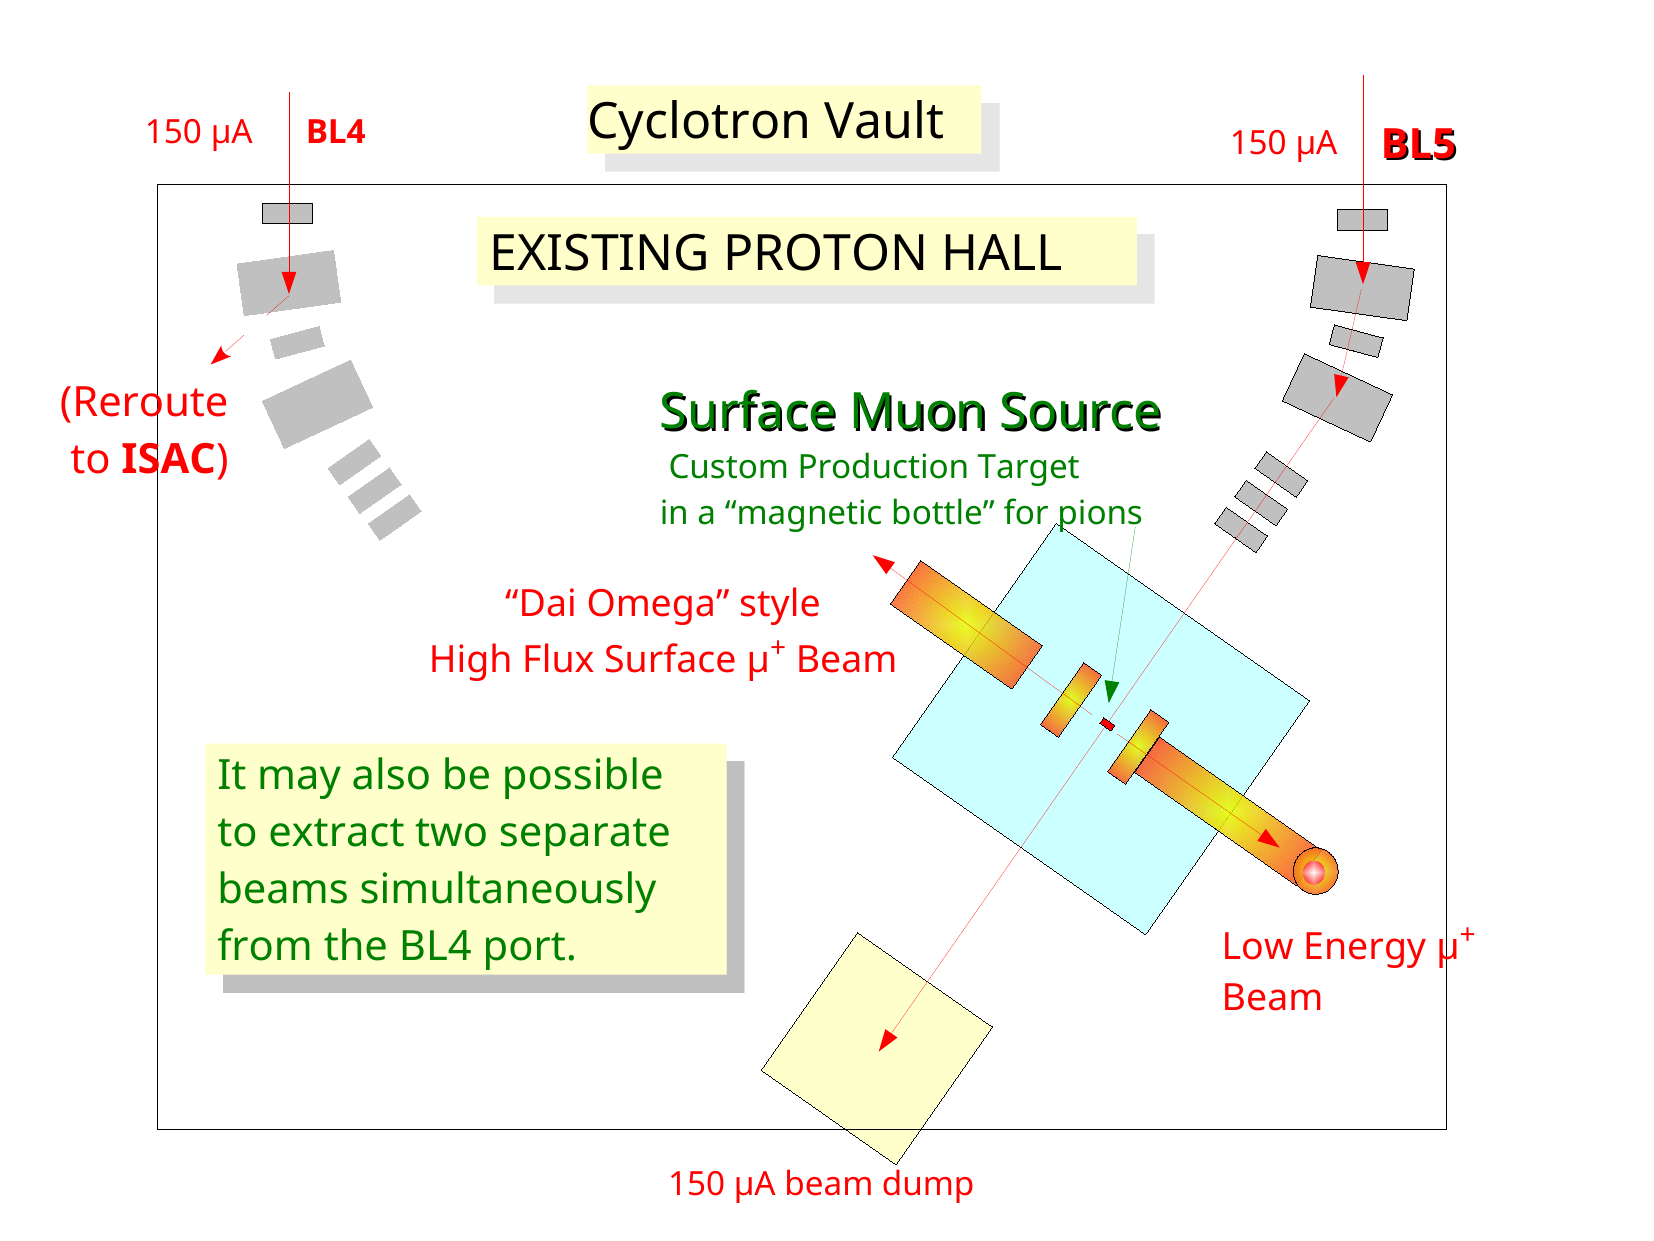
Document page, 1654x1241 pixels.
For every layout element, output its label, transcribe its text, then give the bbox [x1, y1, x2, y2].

text_box (Reroute to ISAC) [59, 371, 249, 478]
text_box [368, 494, 422, 541]
text_box 150 µA [1229, 119, 1354, 163]
text_box [846, 1130, 921, 1159]
text_box [1256, 495, 1288, 526]
text_box 150 µA [145, 107, 269, 151]
text_box [290, 203, 313, 224]
text_box [890, 525, 1339, 935]
text_box [270, 326, 325, 359]
text_box Cyclotron Vault [587, 85, 982, 150]
text_box [1236, 522, 1268, 553]
text_box “Dai Omega” style High Flux Surface µ+ Beam [428, 576, 952, 693]
text_box BL4 [305, 107, 370, 151]
text_box [1282, 353, 1393, 442]
text_box Low Energy µ+ Beam [1221, 914, 1482, 1017]
text_box [262, 203, 289, 224]
text_box [328, 439, 381, 485]
text_box [1329, 324, 1351, 350]
text_box [761, 932, 993, 1129]
text_box [272, 250, 341, 312]
text_box It may also be possible to extract two separate beams simultaneously from the BL4 port. [205, 743, 727, 960]
text_box [1254, 451, 1286, 482]
text_box [1276, 466, 1308, 498]
text_box [1214, 507, 1247, 538]
text_box [1348, 329, 1384, 358]
text_box [237, 256, 289, 316]
text_box [1337, 209, 1363, 231]
text_box [1310, 255, 1415, 321]
text_box EXISTING PROTON HALL [476, 216, 1137, 282]
text_box [348, 467, 402, 514]
text_box 150 µA beam dump [668, 1159, 1000, 1204]
text_box [1364, 209, 1388, 231]
text_box [262, 360, 373, 449]
text_box BL5 [1380, 113, 1461, 168]
text_box [1234, 480, 1266, 511]
text_box Surface Muon Source Custom Production Target in a “magnetic bottle” for pions [659, 375, 1193, 525]
